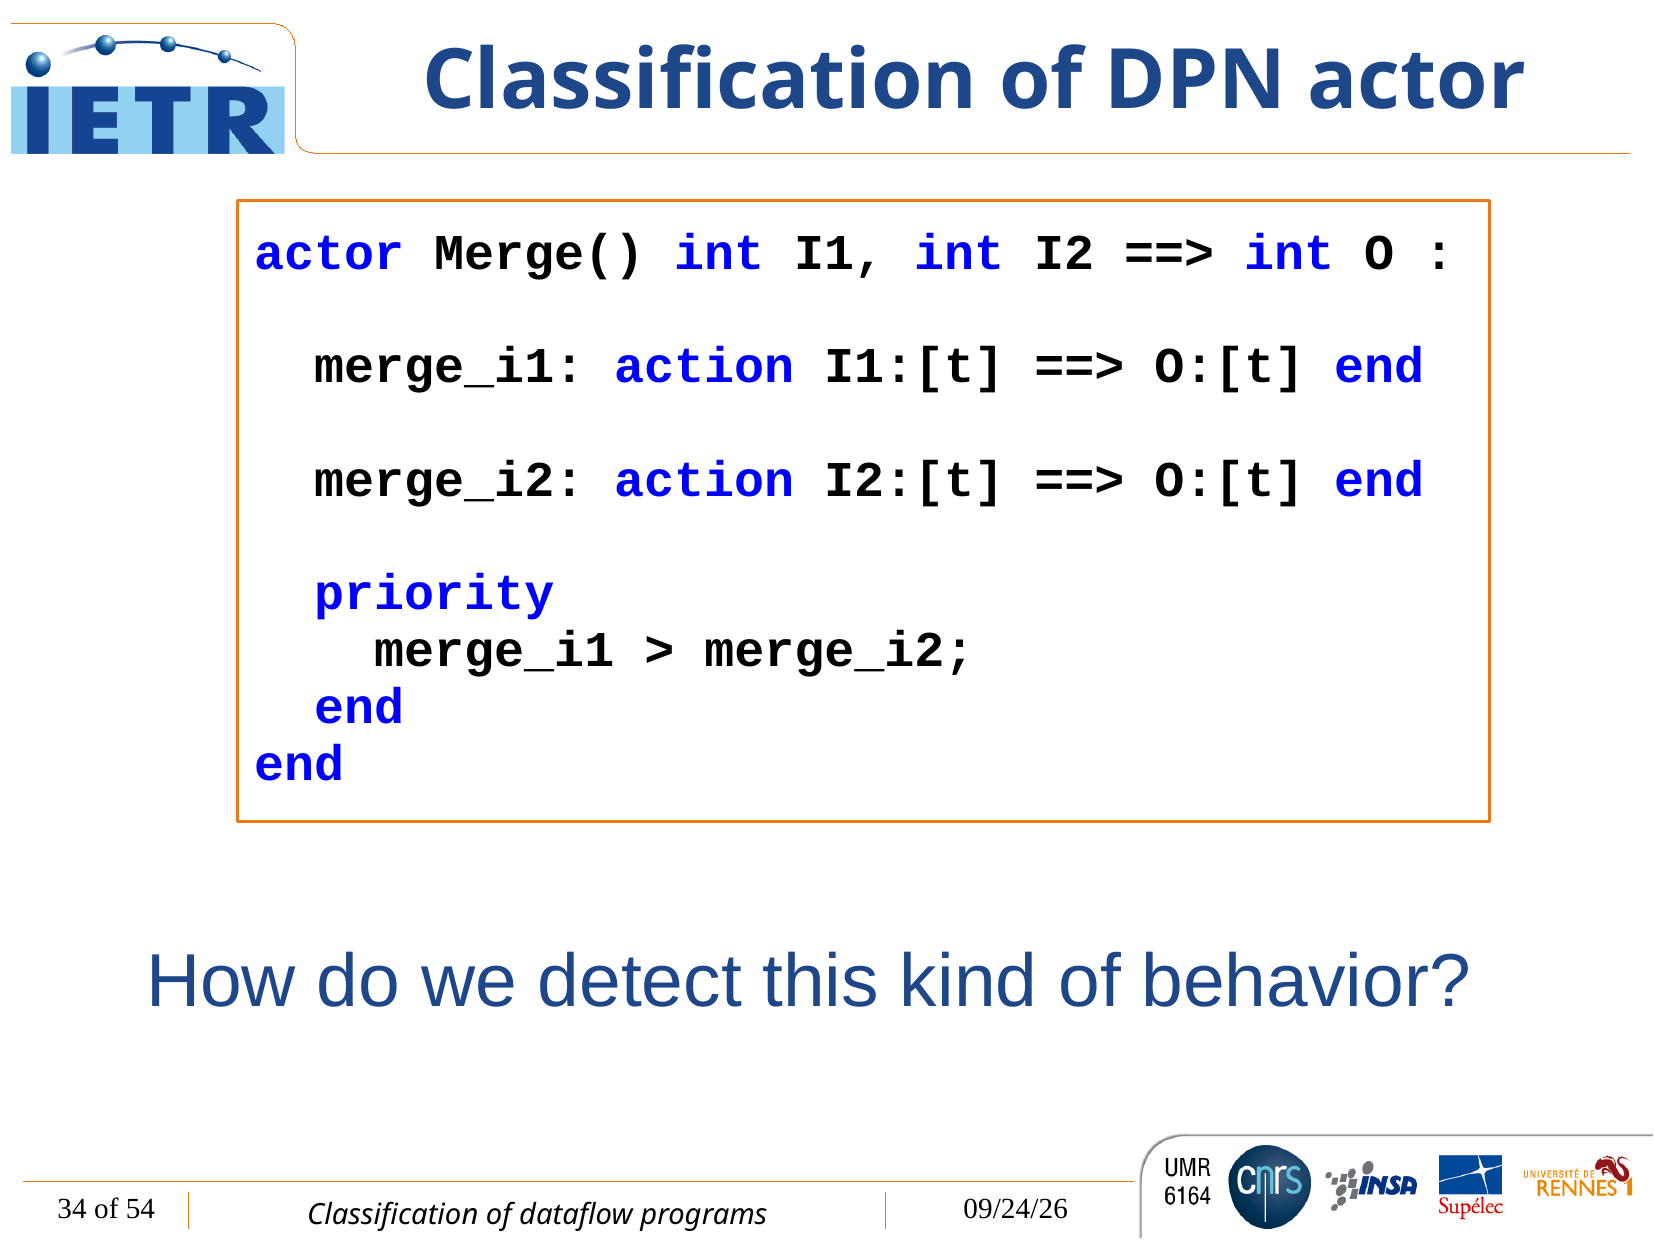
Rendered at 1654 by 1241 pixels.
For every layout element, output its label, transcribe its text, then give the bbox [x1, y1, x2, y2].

title Classification of DPN actor [295, 7, 1654, 147]
picture [1139, 1133, 1653, 1238]
picture [11, 35, 285, 154]
text_box actor Merge() int I1, int I2 ==> int O : merge_i1: action I1:[t] ==> O:[t] end merge_i2: action I2:[t] ==> O:[t] end priority merge_i1 > merge_i2; end end [237, 200, 1490, 822]
text_box How do we detect this kind of behavior? [70, 838, 1548, 1123]
